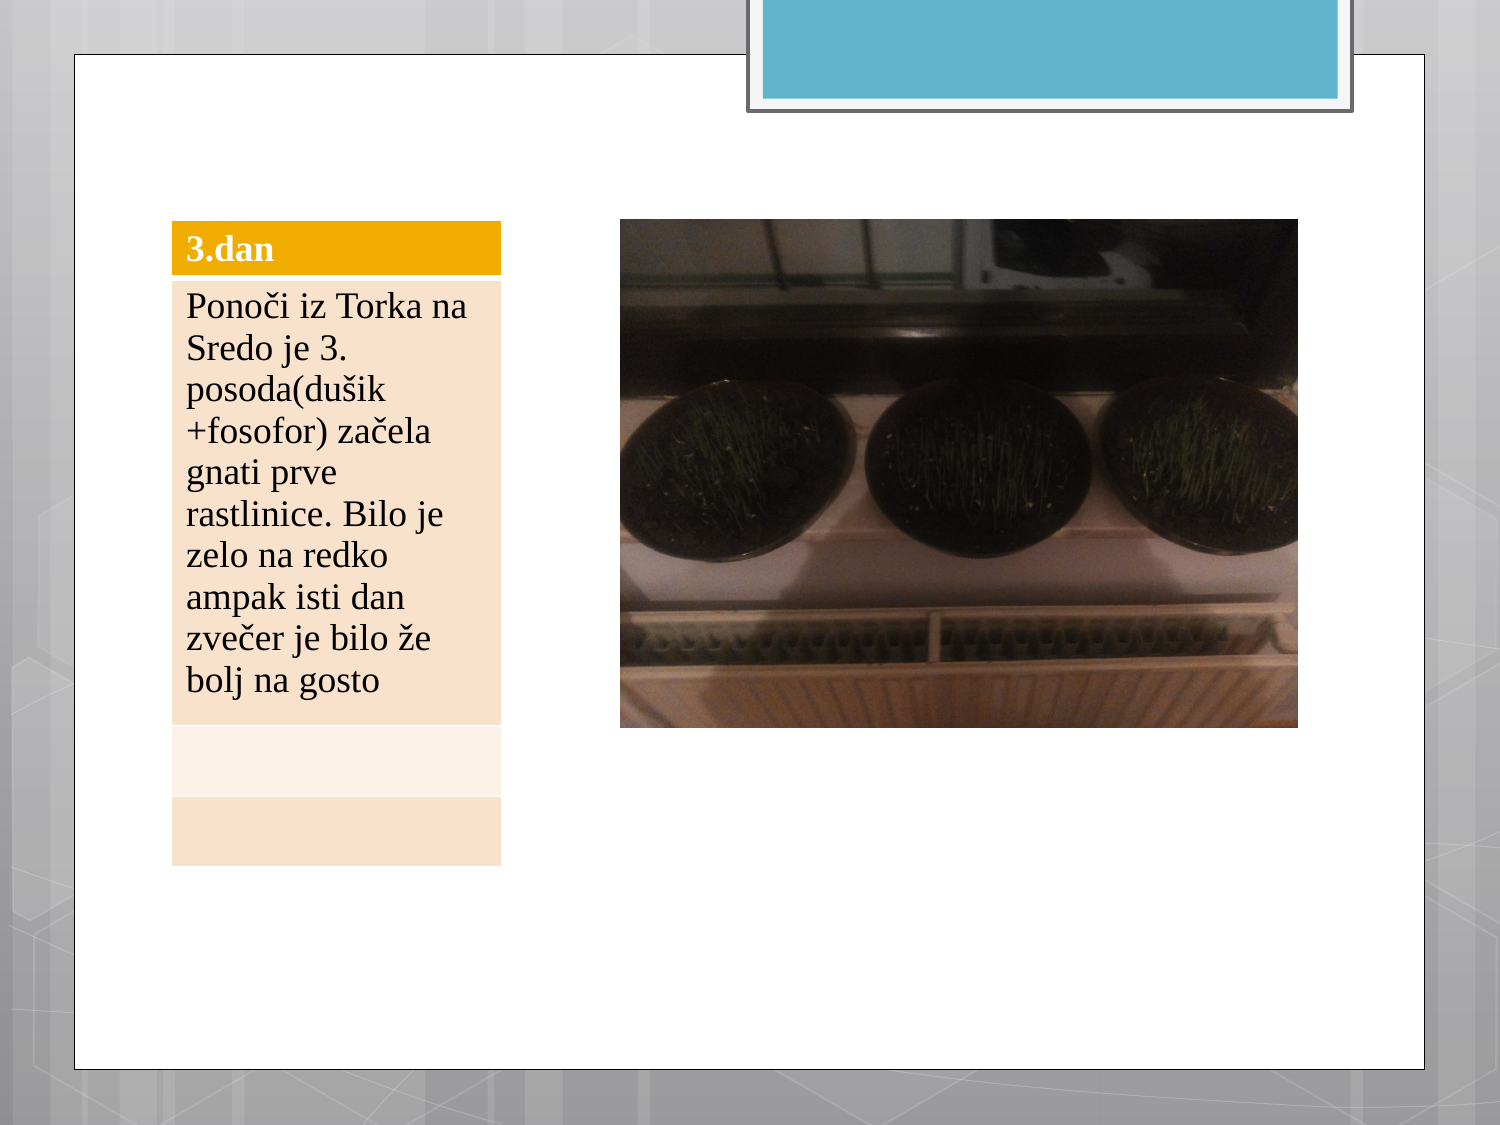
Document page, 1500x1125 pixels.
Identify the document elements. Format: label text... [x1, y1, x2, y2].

table_header 3.dan [172, 221, 501, 275]
picture [620, 219, 1298, 728]
table_cell [172, 727, 501, 796]
table_cell Ponoči iz Torka na Sredo je 3. posoda(dušik +fosofor) začela gnati prve rastlinice. Bilo je zelo na redko ampak isti dan zvečer je bilo že bolj na gosto [172, 281, 501, 725]
table_cell [172, 797, 501, 866]
